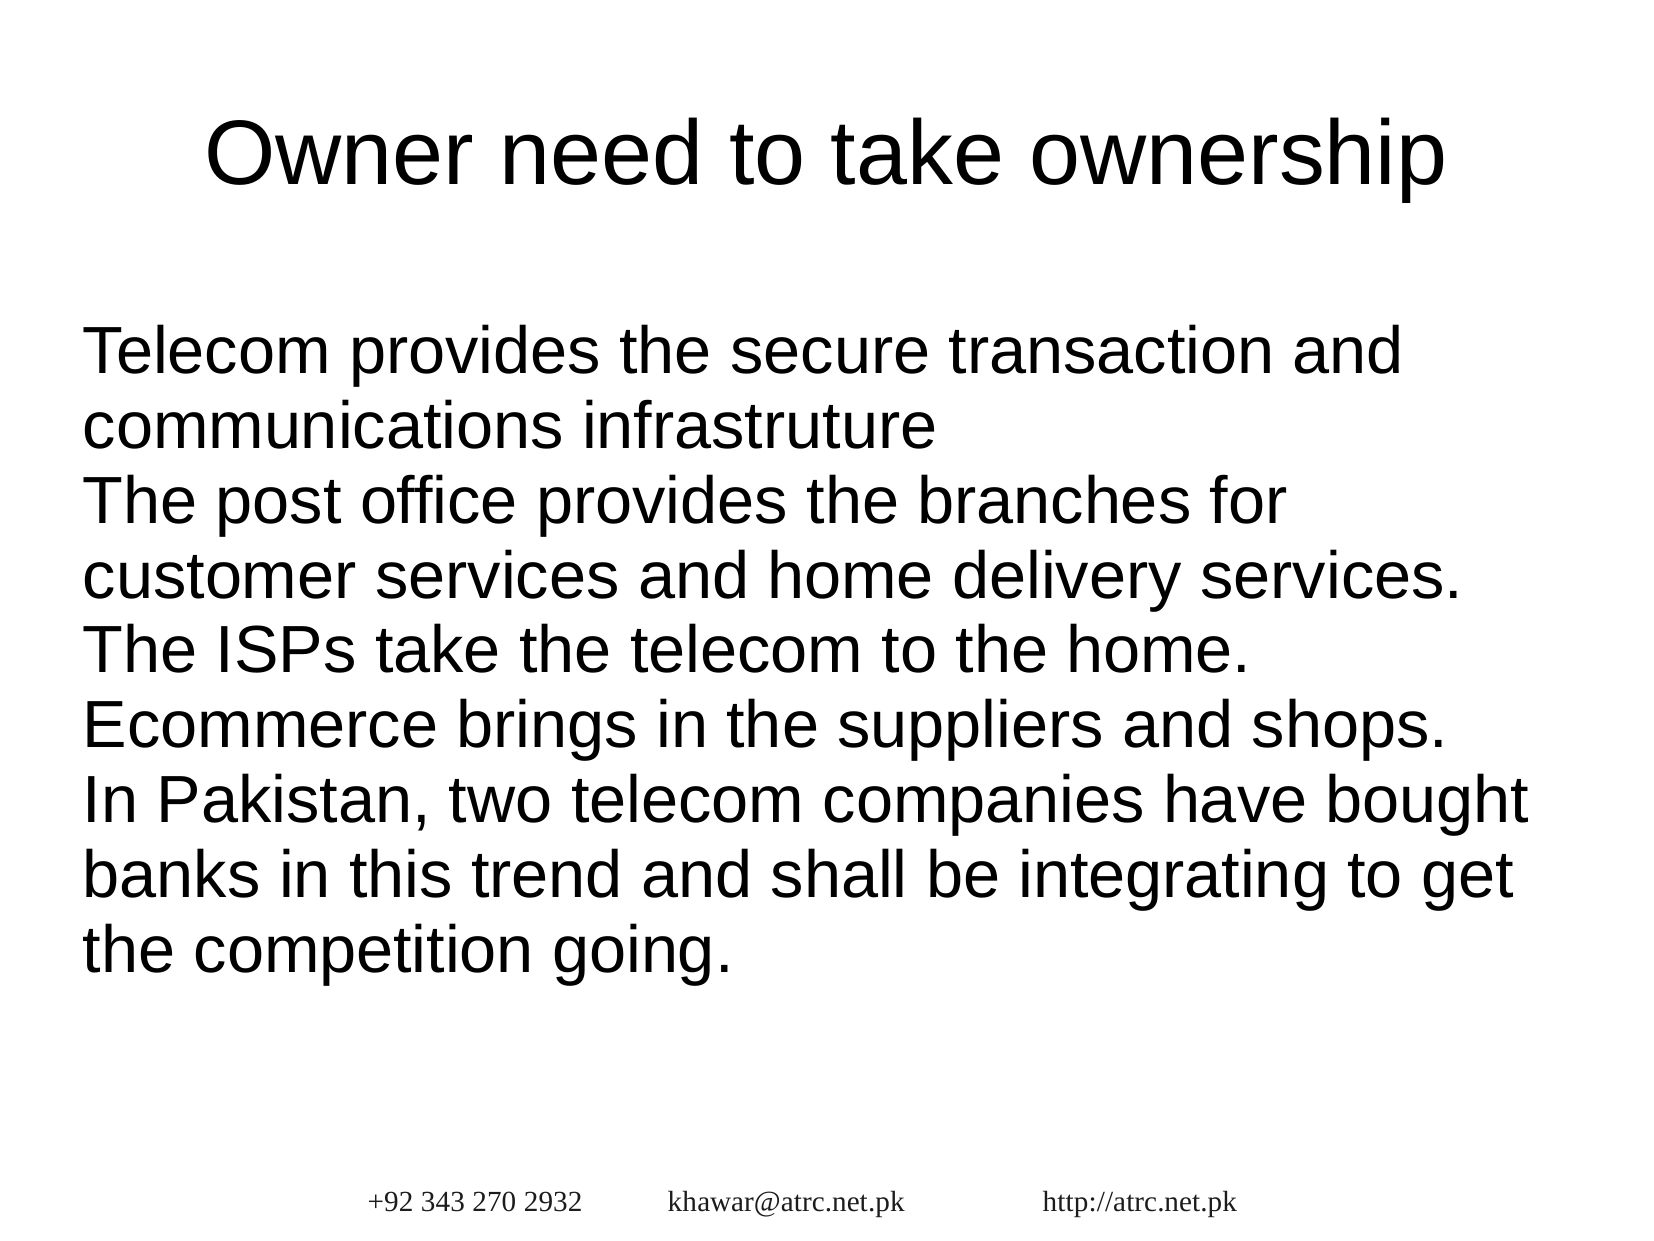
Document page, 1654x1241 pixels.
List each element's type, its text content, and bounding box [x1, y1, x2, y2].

title Owner need to take ownership [82, 49, 1571, 257]
subtitle Telecom provides the secure transaction and communications infrastruture The post office provides the branches for customer services and home delivery services. The ISPs take the telecom to the home. Ecommerce brings in the suppliers and shops. In Pakistan, two telecom companies have bought banks in this trend and shall be integrating to get the competition going. [82, 290, 1571, 1010]
